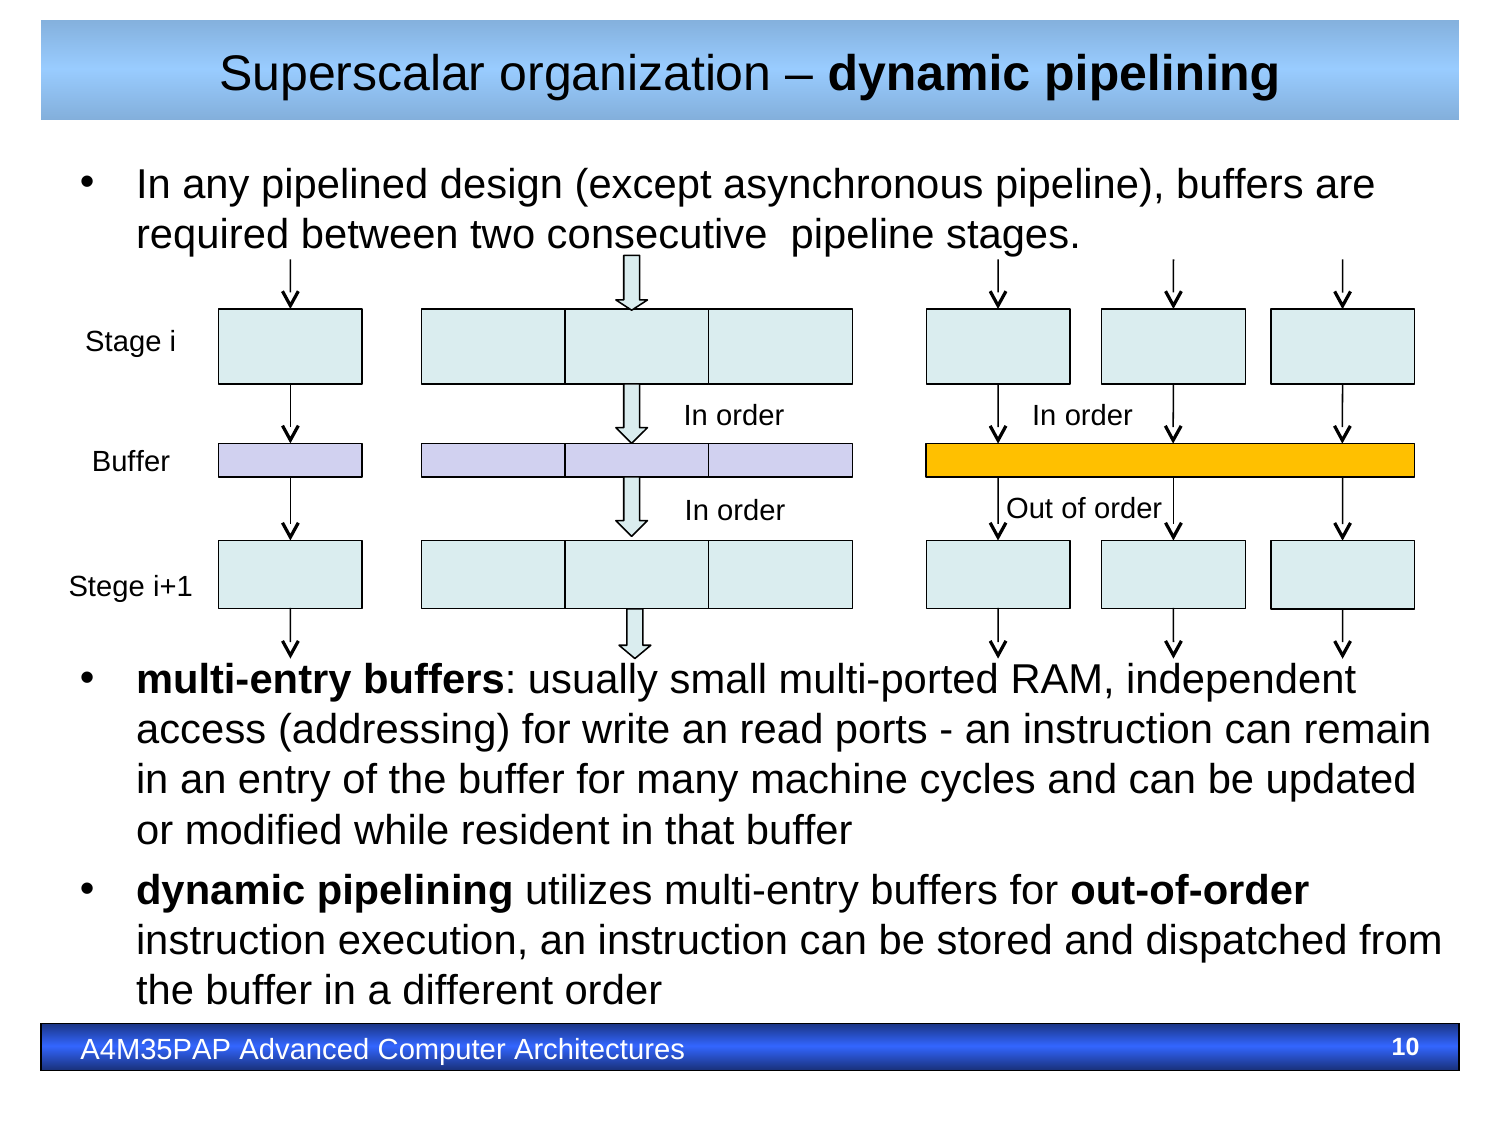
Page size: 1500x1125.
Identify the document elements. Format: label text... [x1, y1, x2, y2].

text_box In order [646, 369, 822, 459]
text_box [219, 443, 363, 477]
text_box Stege i+1 [43, 540, 219, 630]
text_box [421, 540, 853, 644]
text_box In order [647, 464, 823, 553]
text_box [926, 540, 1070, 609]
text_box Out of order [987, 462, 1190, 551]
text_box [421, 255, 853, 537]
text_box [219, 308, 363, 385]
text_box [1270, 540, 1415, 609]
text_box [1270, 309, 1415, 385]
text_box [926, 308, 1070, 385]
text_box [926, 443, 1415, 478]
text_box [219, 540, 363, 609]
text_box Stage i [43, 295, 219, 385]
text_box [1101, 540, 1246, 609]
list In any pipelined design (except asynchronous pipeline), buffers are required between two consecutive pipeline stages. [64, 148, 1459, 272]
list multi-entry buffers: usually small multi-ported RAM, independent access (addressing) for write an read ports - an instruction can remain in an entry of the buffer for many machine cycles and can be updated or modiﬁed while resident in that buffer dynamic pipelining utilizes multi-entry buffers for out-of-order instruction execution, an instruction can be stored and dispatched from the buffer in a different order [64, 644, 1459, 1029]
title Superscalar organization – dynamic pipelining [41, 20, 1459, 120]
text_box [1101, 308, 1246, 385]
text_box Buffer [43, 415, 219, 505]
text_box In order [994, 369, 1171, 458]
